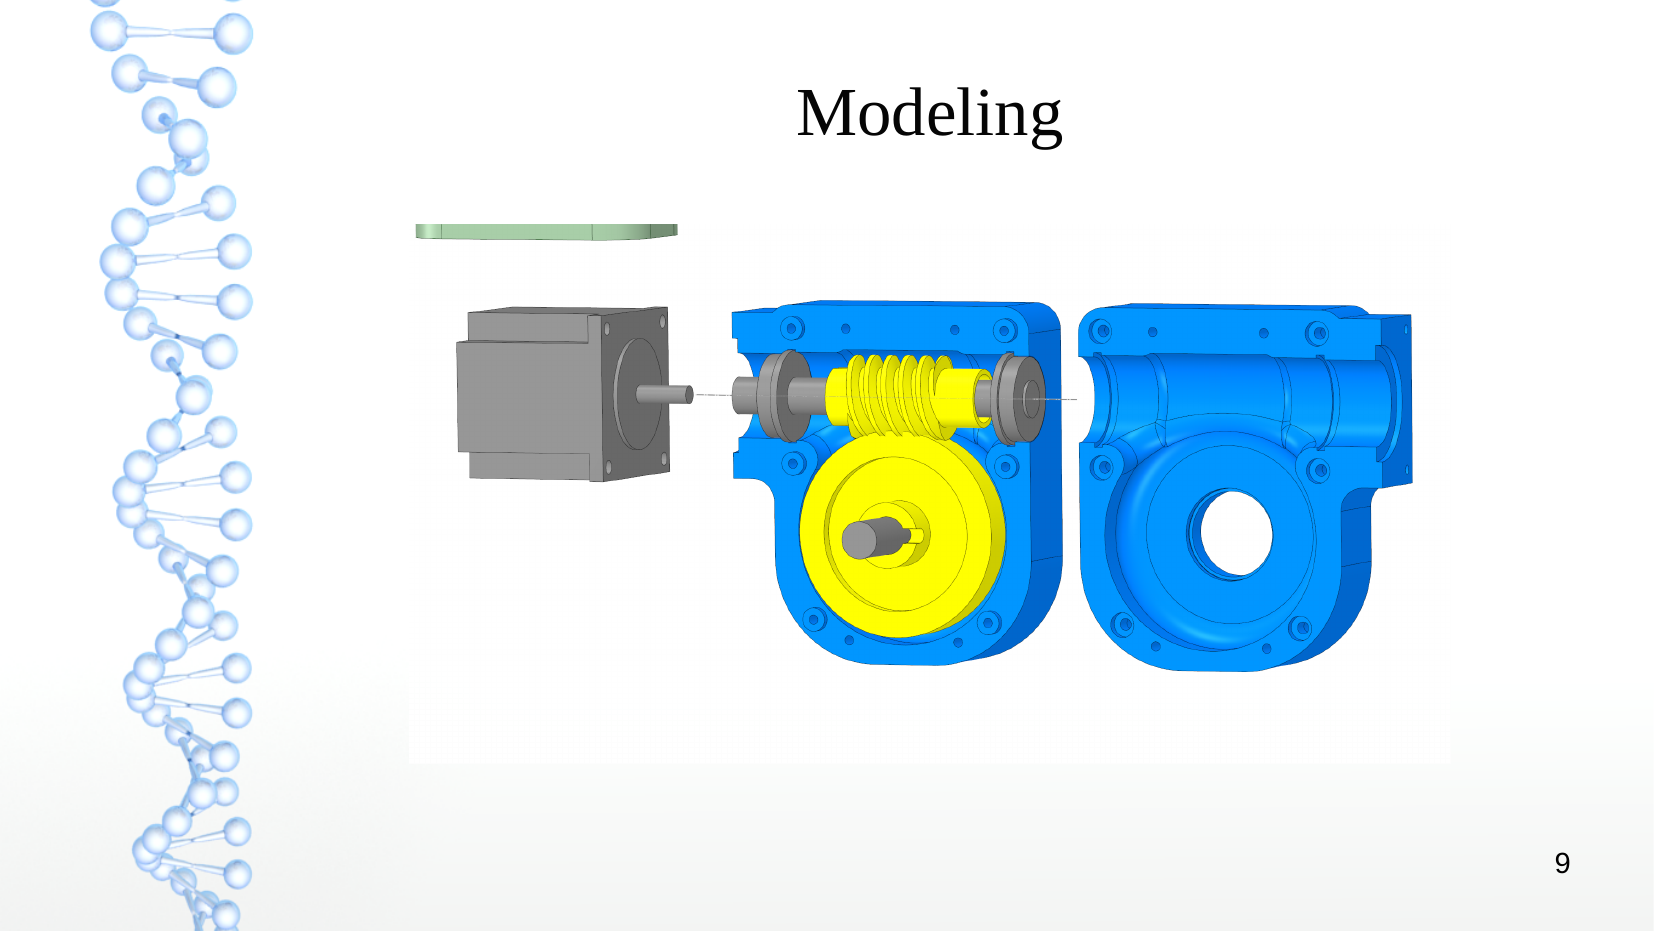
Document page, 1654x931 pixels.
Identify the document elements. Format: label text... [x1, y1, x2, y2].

picture [0, 0, 1654, 931]
title Modeling [265, 35, 1595, 189]
